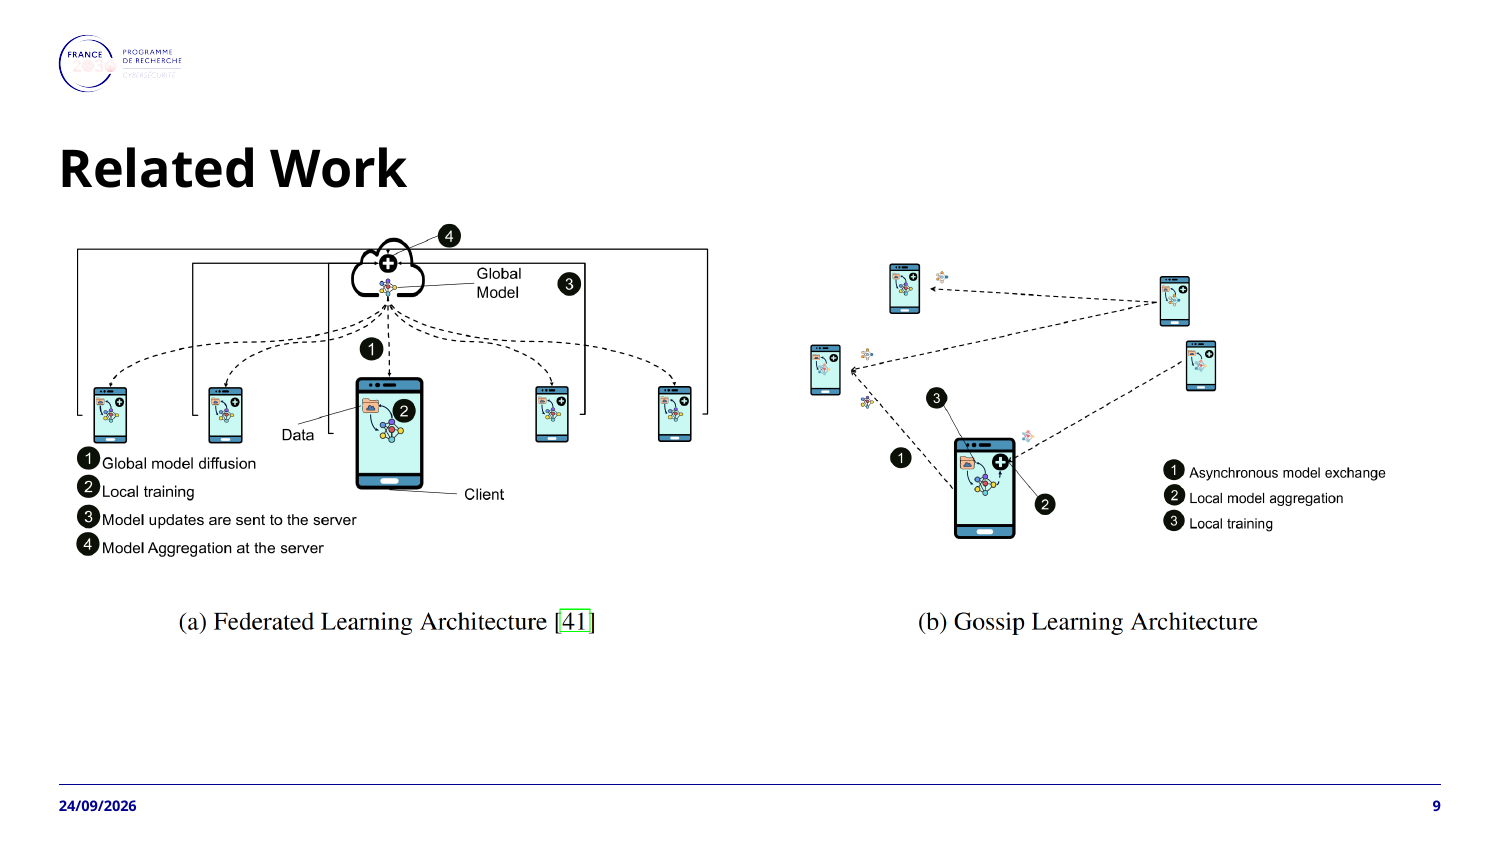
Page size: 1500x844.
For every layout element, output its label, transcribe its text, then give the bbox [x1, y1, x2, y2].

picture [59, 213, 1418, 650]
title Related Work [59, 142, 1441, 232]
picture [46, 22, 194, 105]
slide_number 23 [1364, 784, 1441, 830]
slide_number 26/01/2024 [59, 784, 260, 830]
